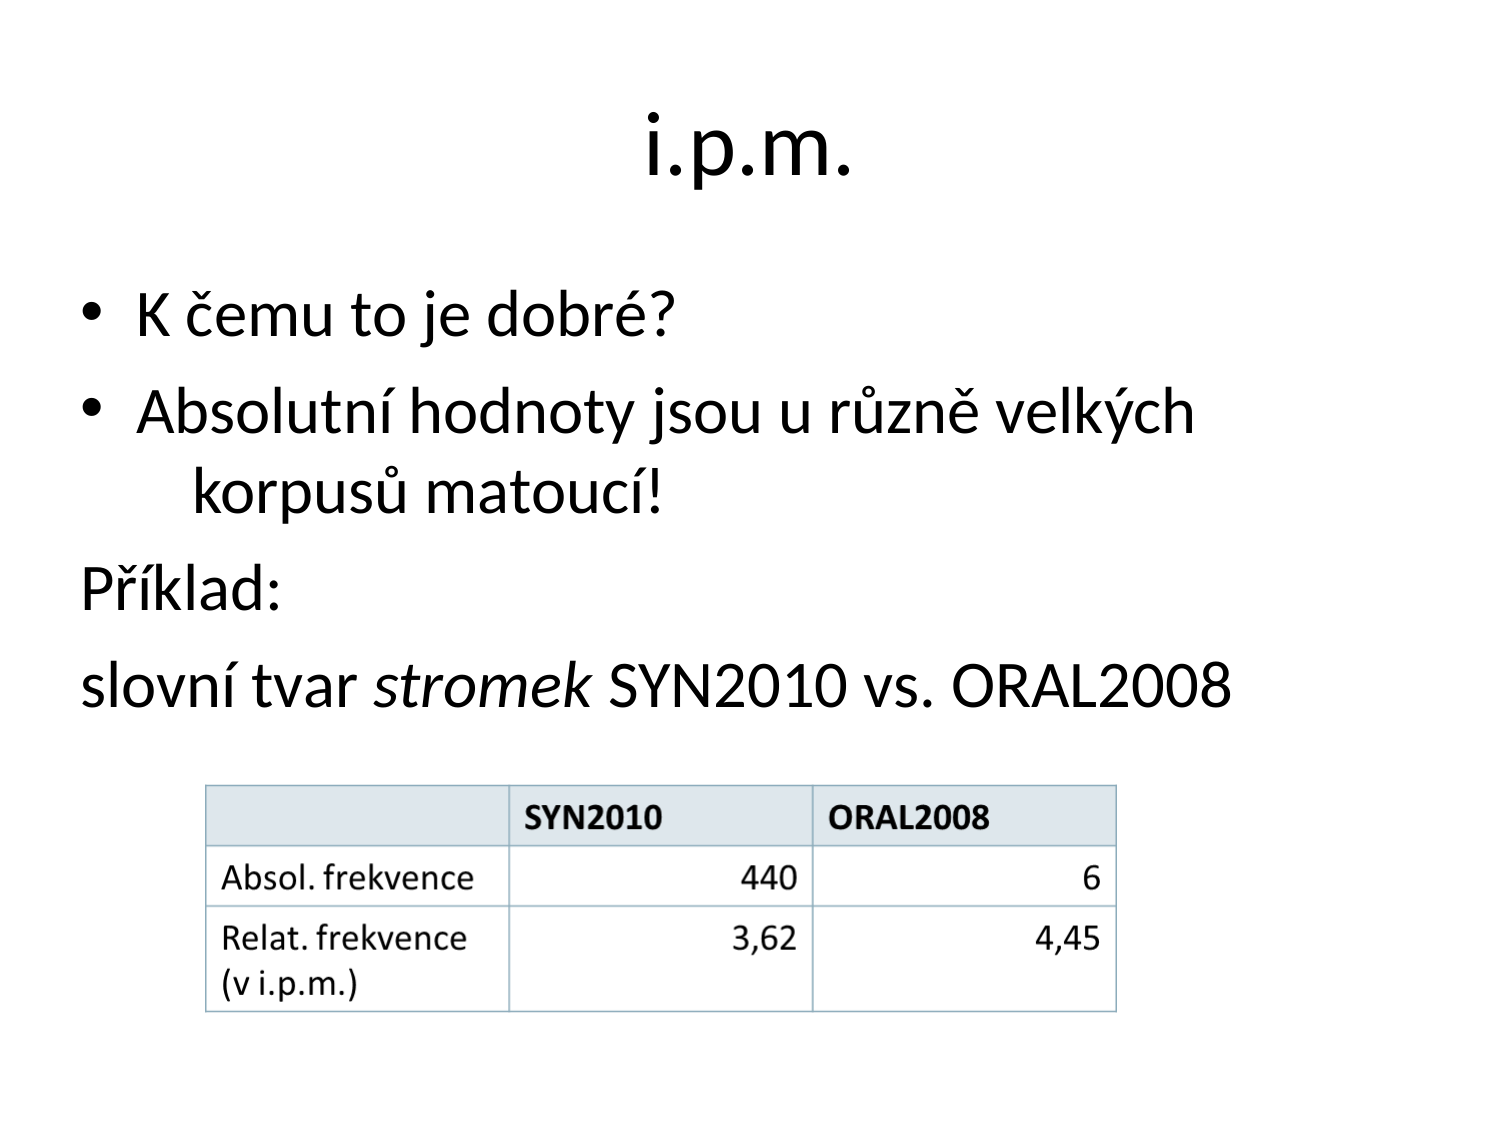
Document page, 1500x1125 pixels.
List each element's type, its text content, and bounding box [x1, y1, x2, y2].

list K čemu to je dobré? Absolutní hodnoty jsou u různě velkých korpusů matoucí! Příklad: slovní tvar stromek SYN2010 vs. ORAL2008 [64, 262, 1426, 1005]
picture [205, 782, 1117, 1029]
title i.p.m. [75, 45, 1426, 233]
